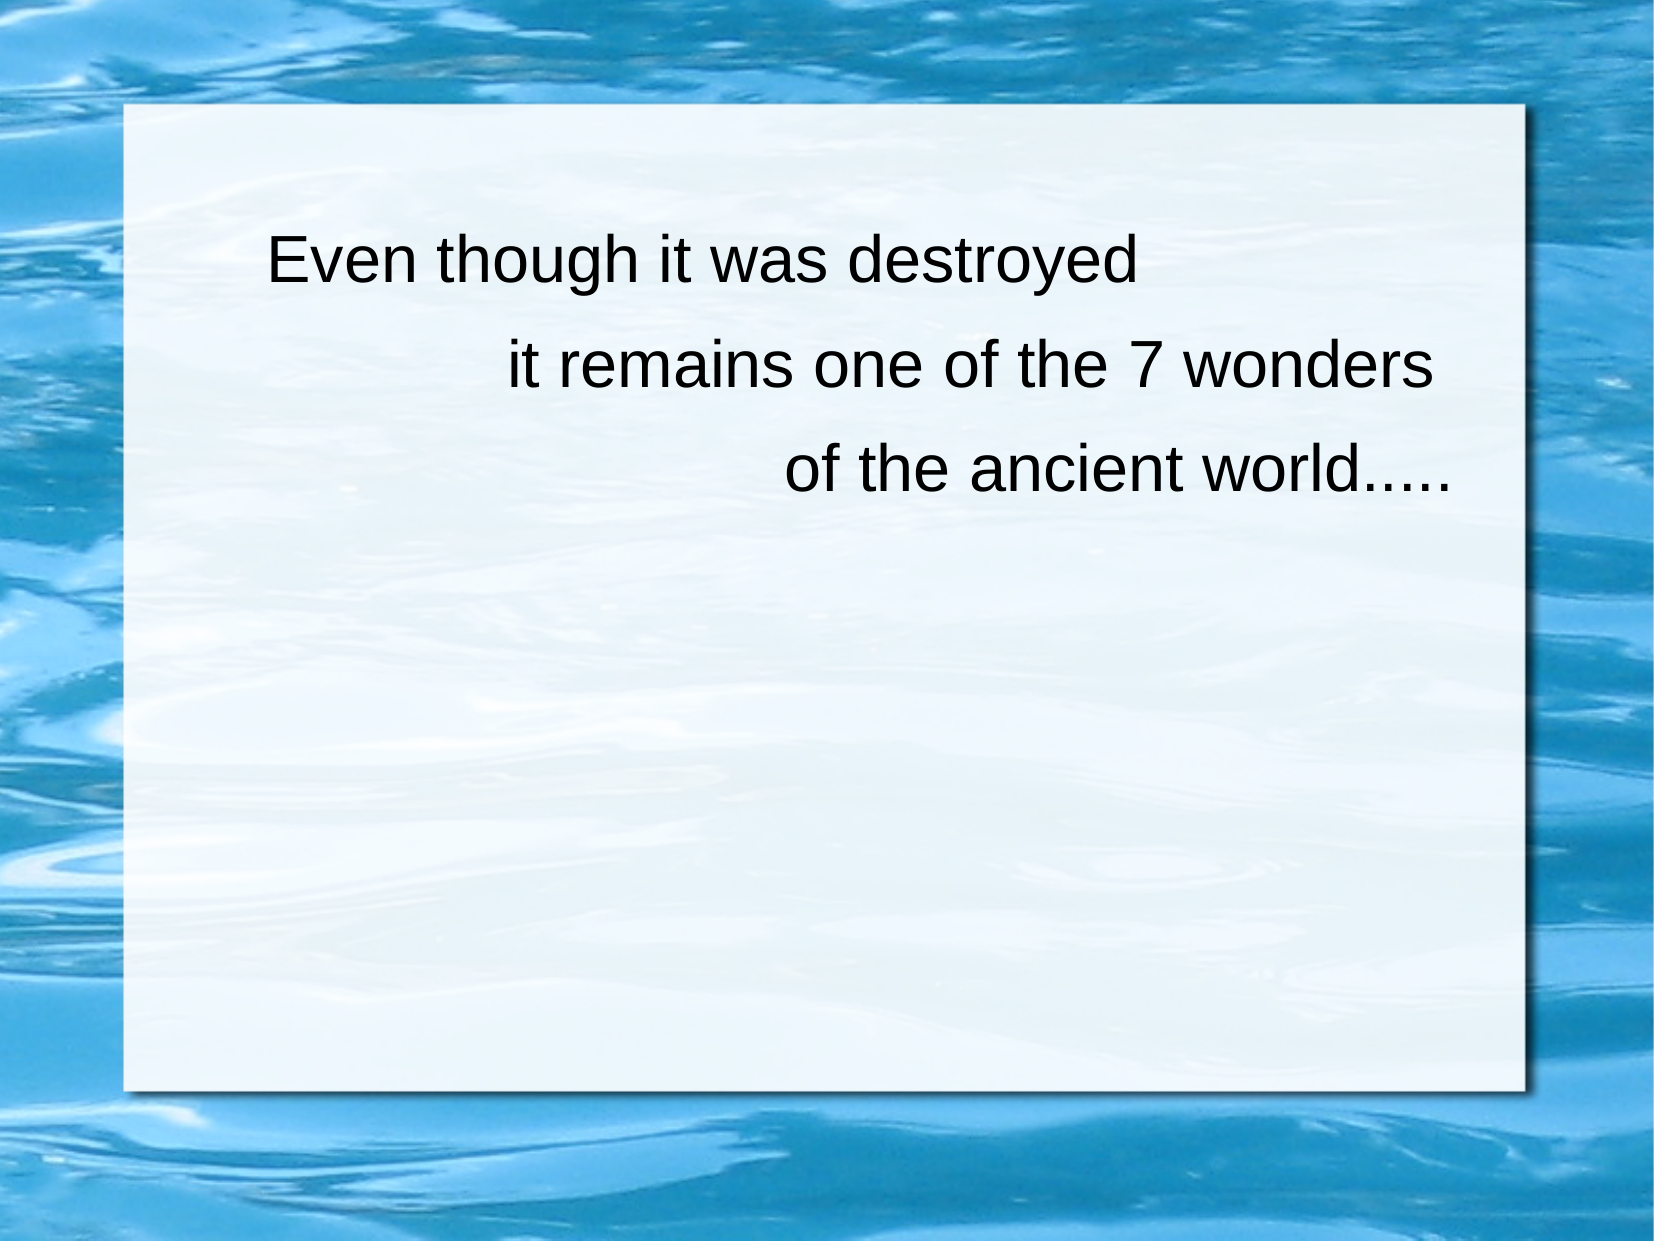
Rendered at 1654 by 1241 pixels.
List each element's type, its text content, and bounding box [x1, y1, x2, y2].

list Even though it was destroyed it remains one of the 7 wonders of the ancient world..... [177, 118, 1506, 1034]
picture [0, 0, 1654, 1241]
